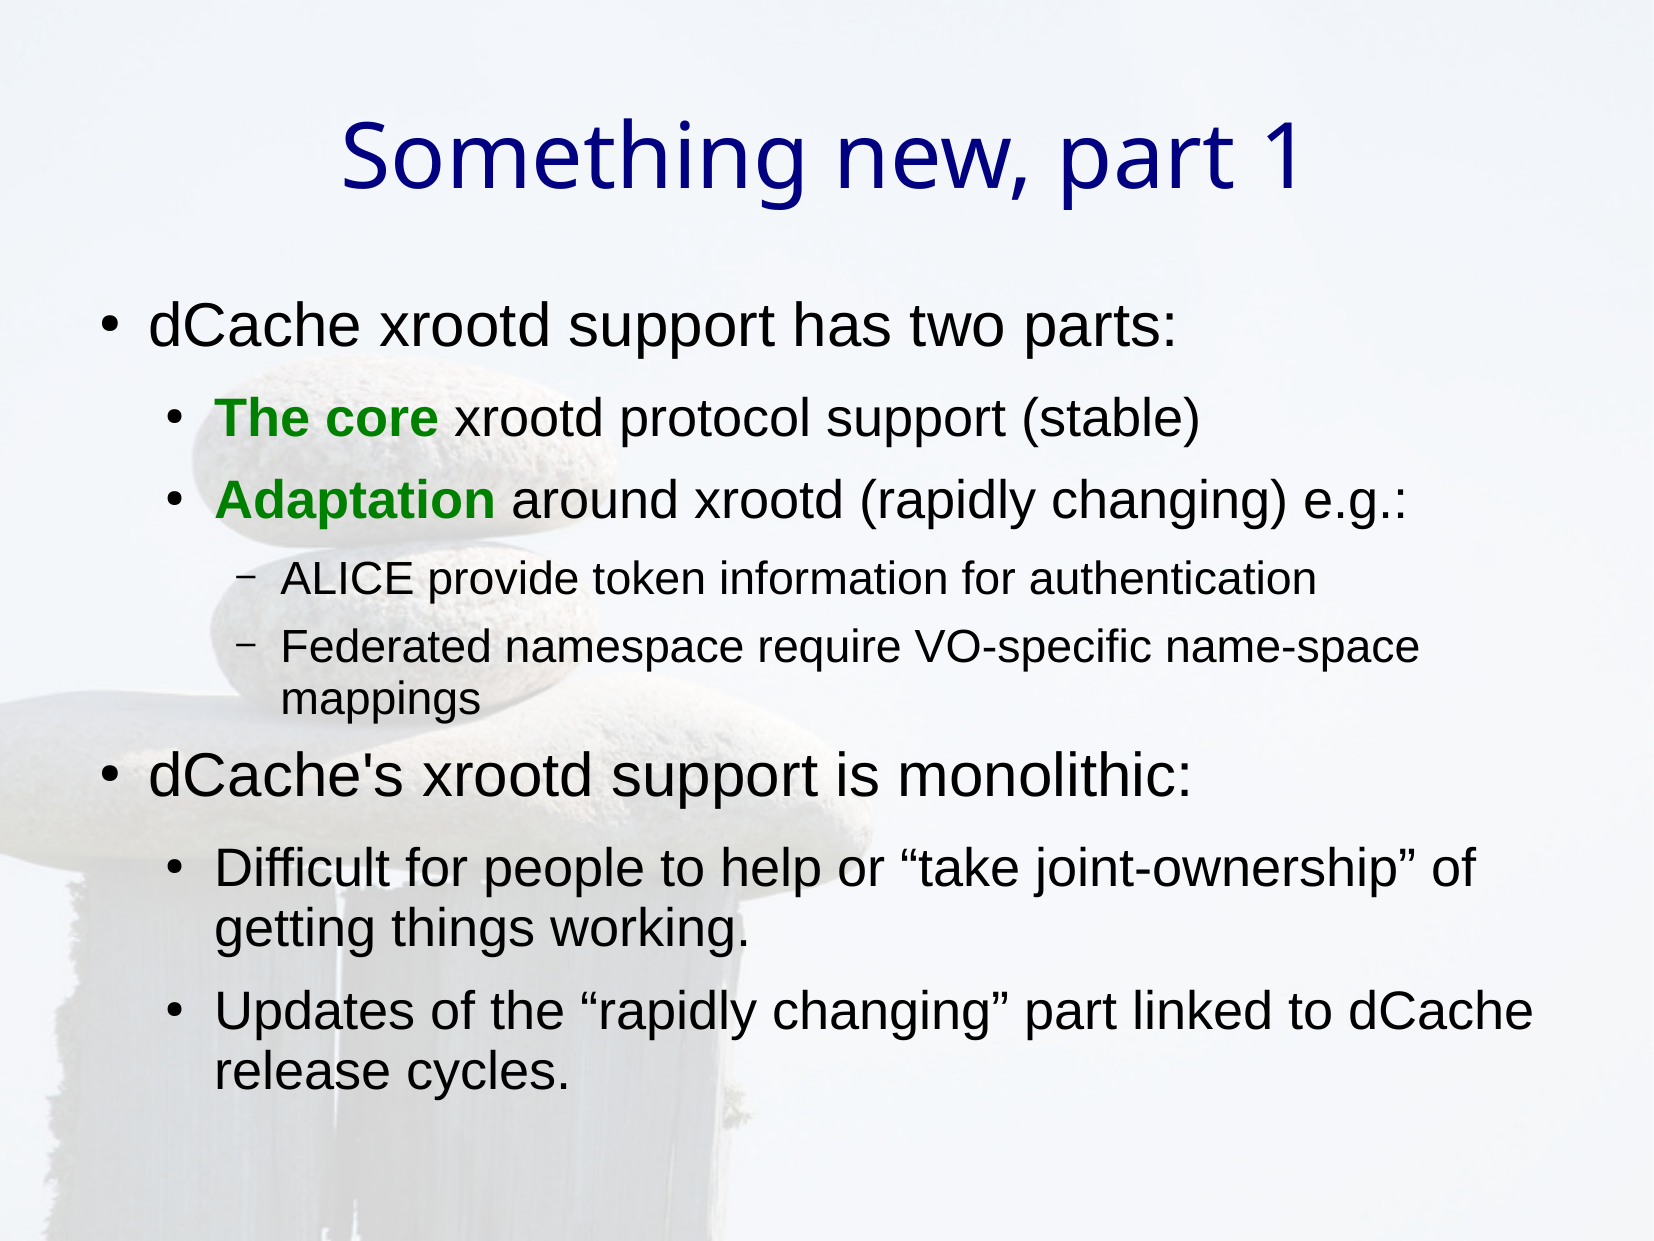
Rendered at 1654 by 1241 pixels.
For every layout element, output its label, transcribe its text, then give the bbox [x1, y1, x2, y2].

list dCache xrootd support has two parts: The core xrootd protocol support (stable) Adaptation around xrootd (rapidly changing) e.g.: ALICE provide token information for authentication Federated namespace require VO-specific name-space mappings dCache's xrootd support is monolithic: Difficult for people to help or “take joint-ownership” of getting things working. Updates of the “rapidly changing” part linked to dCache release cycles. [82, 290, 1571, 1109]
picture [0, 0, 1654, 1241]
title Something new, part 1 [82, 49, 1571, 257]
